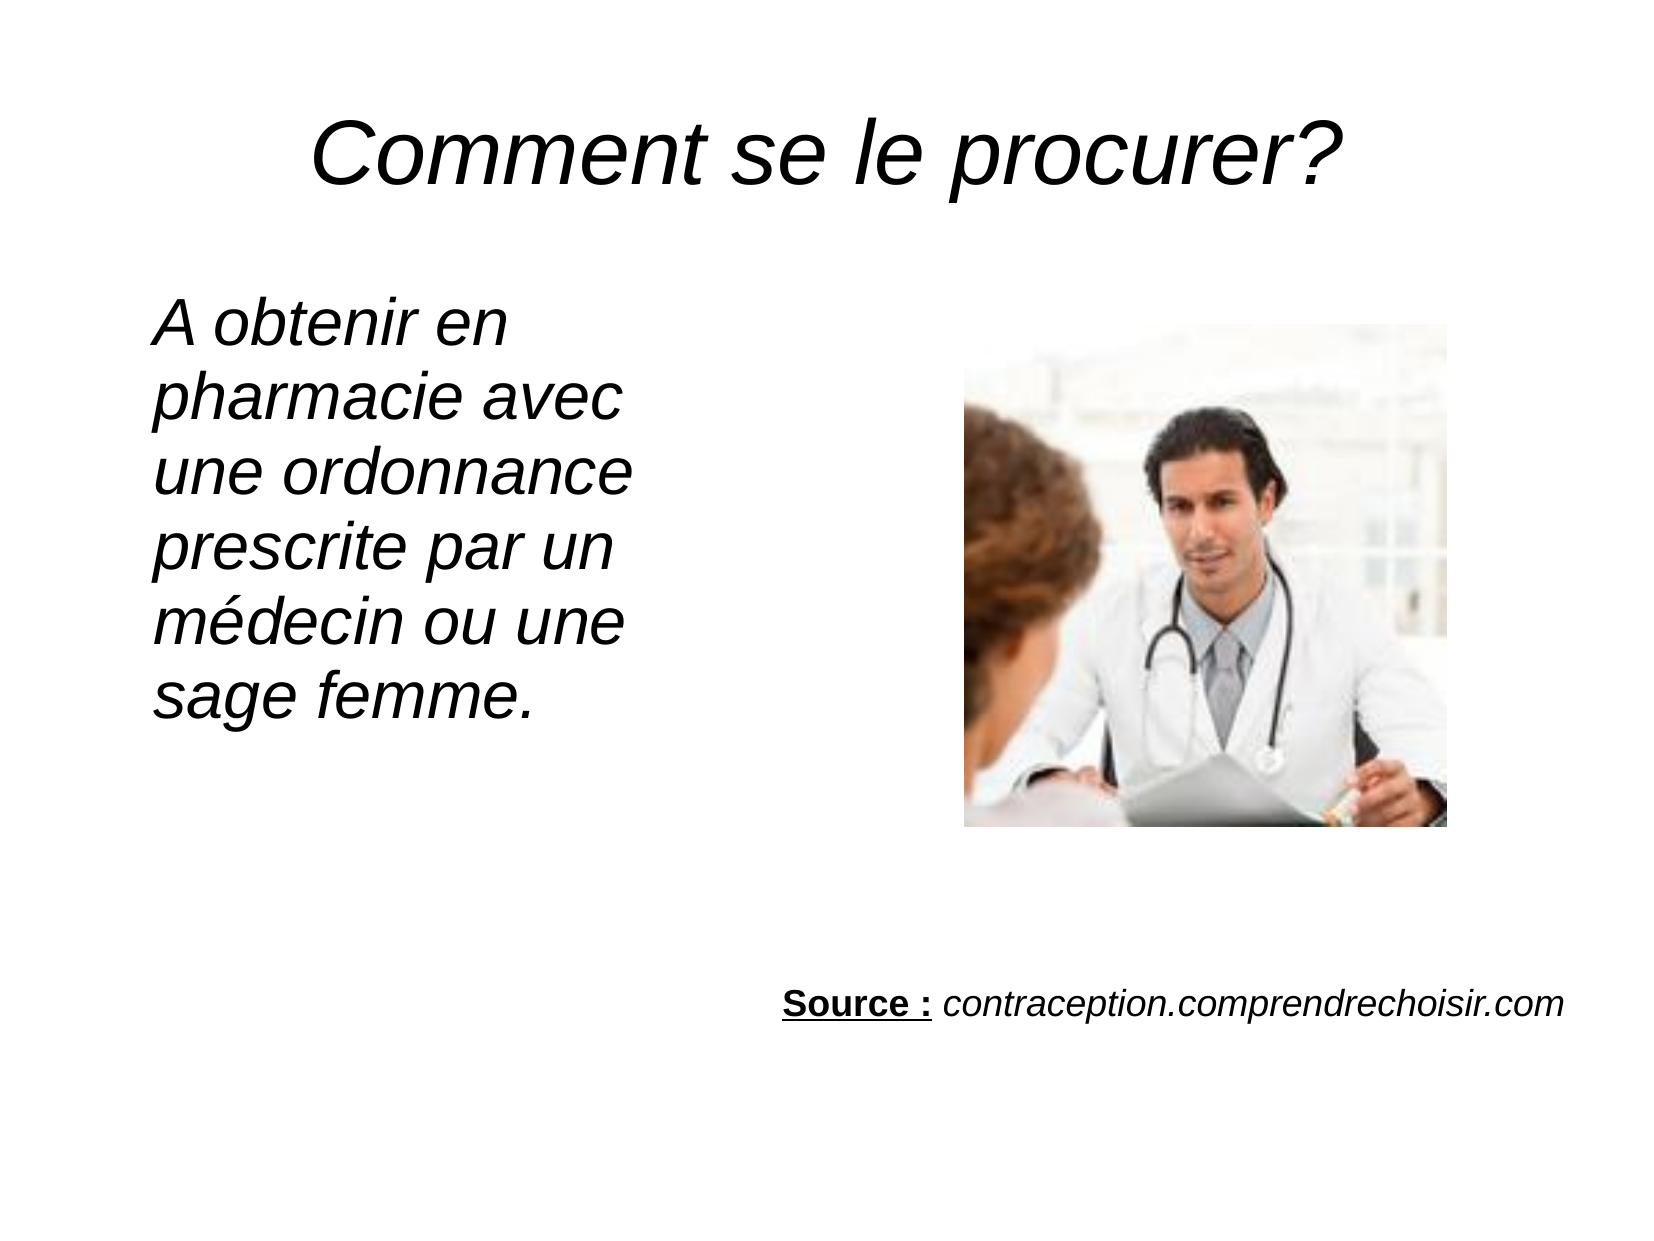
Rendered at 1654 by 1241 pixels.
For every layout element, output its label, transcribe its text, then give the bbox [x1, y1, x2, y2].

title Comment se le procurer? [82, 49, 1571, 257]
picture [964, 324, 1447, 827]
text_box Source : contraception.comprendrechoisir.com [767, 975, 1580, 1034]
list A obtenir en pharmacie avec une ordonnance prescrite par un médecin ou une sage femme. [82, 284, 680, 1004]
